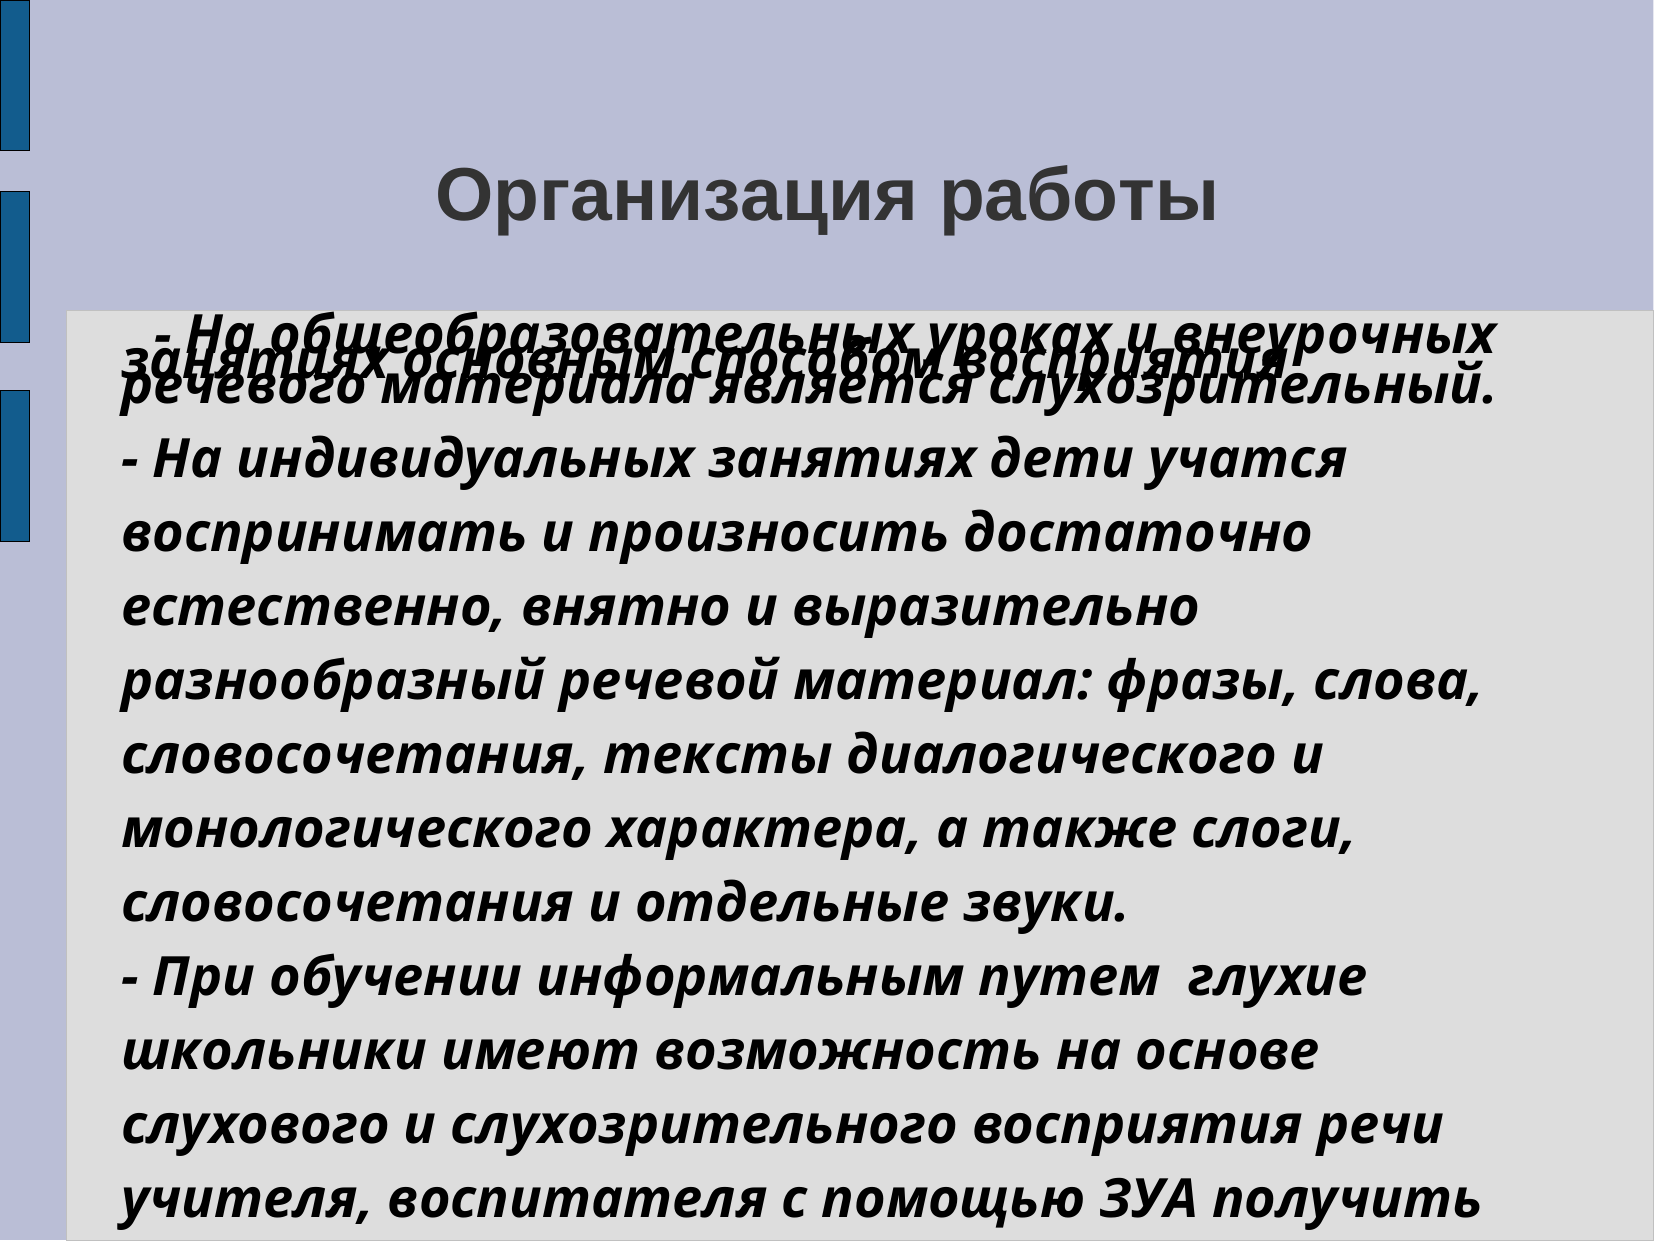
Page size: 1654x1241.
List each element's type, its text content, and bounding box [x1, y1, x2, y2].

title Организация работы [121, 91, 1534, 299]
list - На общеобразовательных уроках и внеурочных занятиях основным способом восприятия речевого материала является слухозрительный. - На индивидуальных занятиях дети учатся воспринимать и произносить достаточно естественно, внятно и выразительно разнообразный речевой материал: фразы, слова, словосочетания, тексты диалогического и монологического характера, а также слоги, словосочетания и отдельные звуки. - При обучении информальным путем глухие школьники имеют возможность на основе слухового и слухозрительного восприятия речи учителя, воспитателя с помощью ЗУА получить информацию о сторонах звучащей речи. [121, 344, 1534, 1196]
